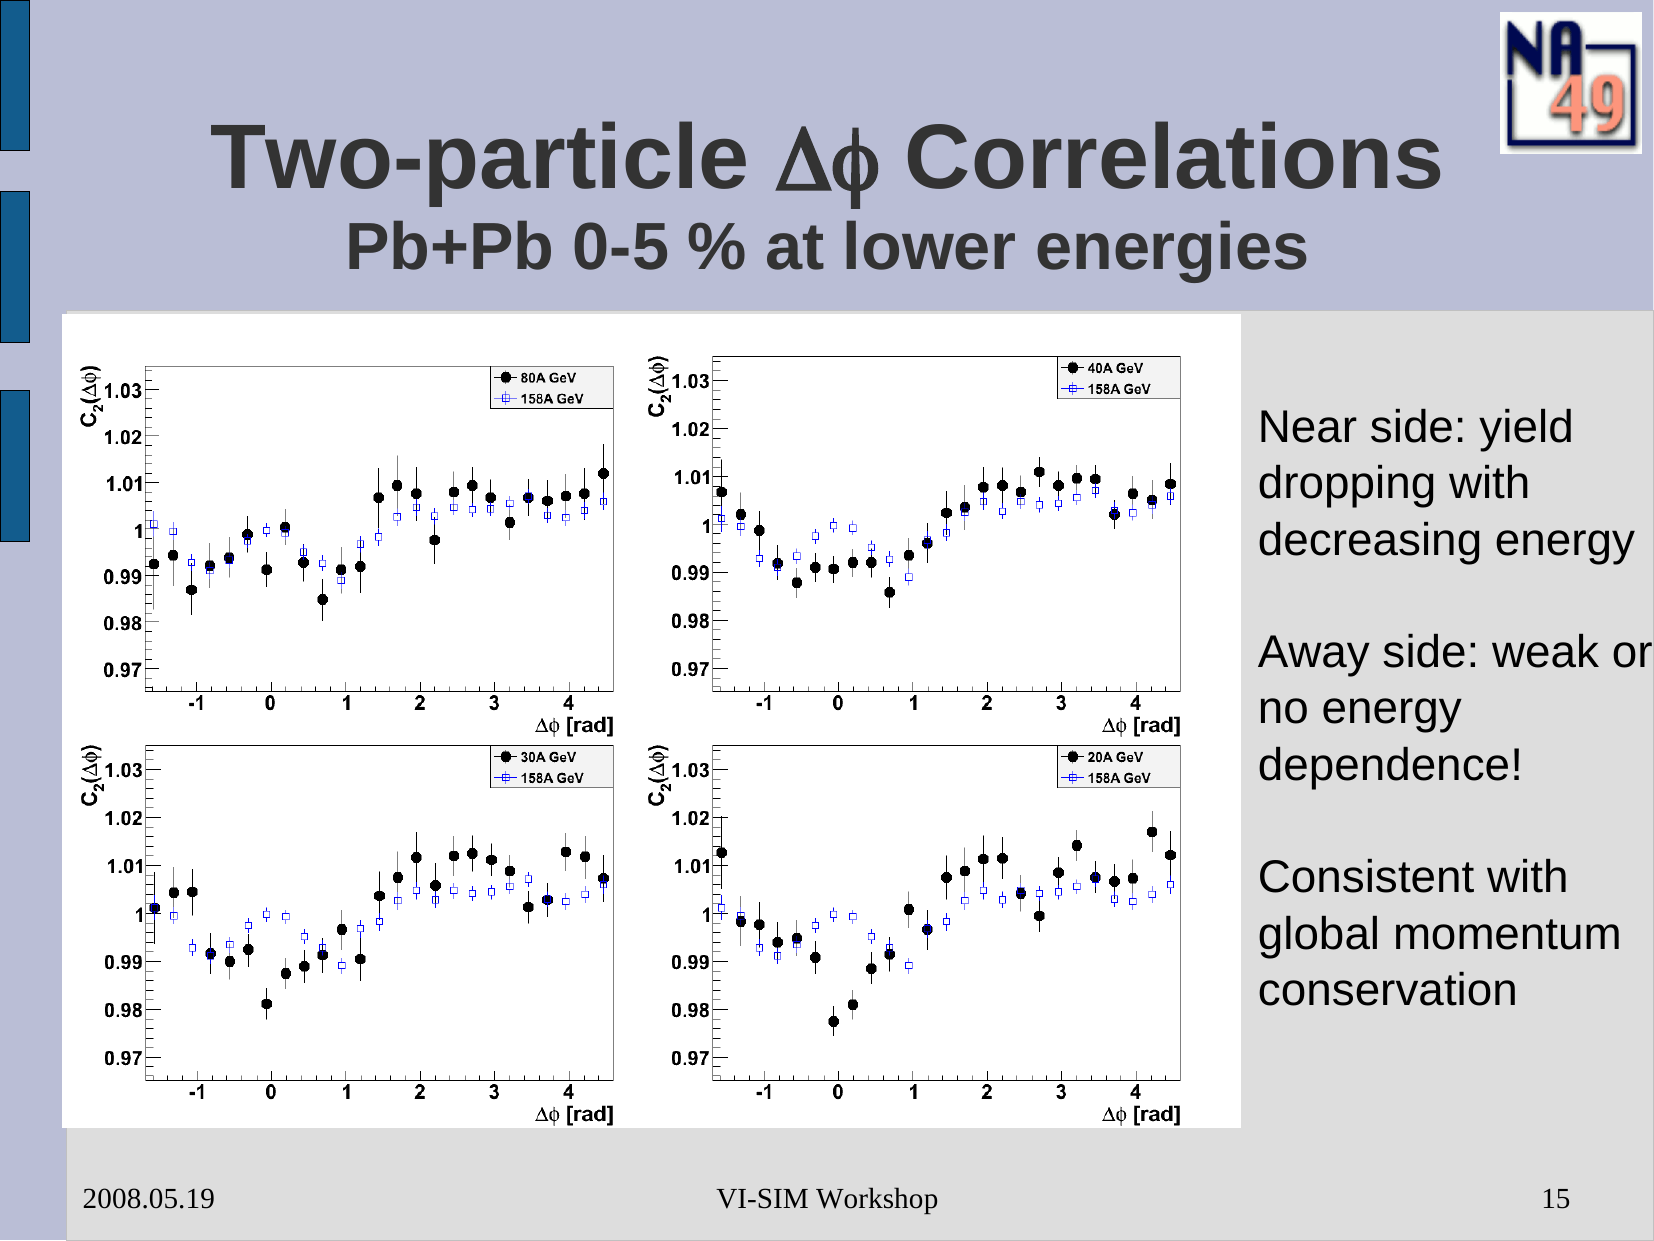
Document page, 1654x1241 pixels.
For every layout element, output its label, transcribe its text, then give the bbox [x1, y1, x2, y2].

picture [1500, 12, 1642, 154]
picture [62, 314, 1241, 1128]
list Near side: yield dropping with decreasing energy Away side: weak or no energy dependence! Consistent with global momentum conservation [1241, 395, 1654, 1046]
title Two-particle Df Correlations Pb+Pb 0-5 % at lower energies [121, 97, 1534, 292]
